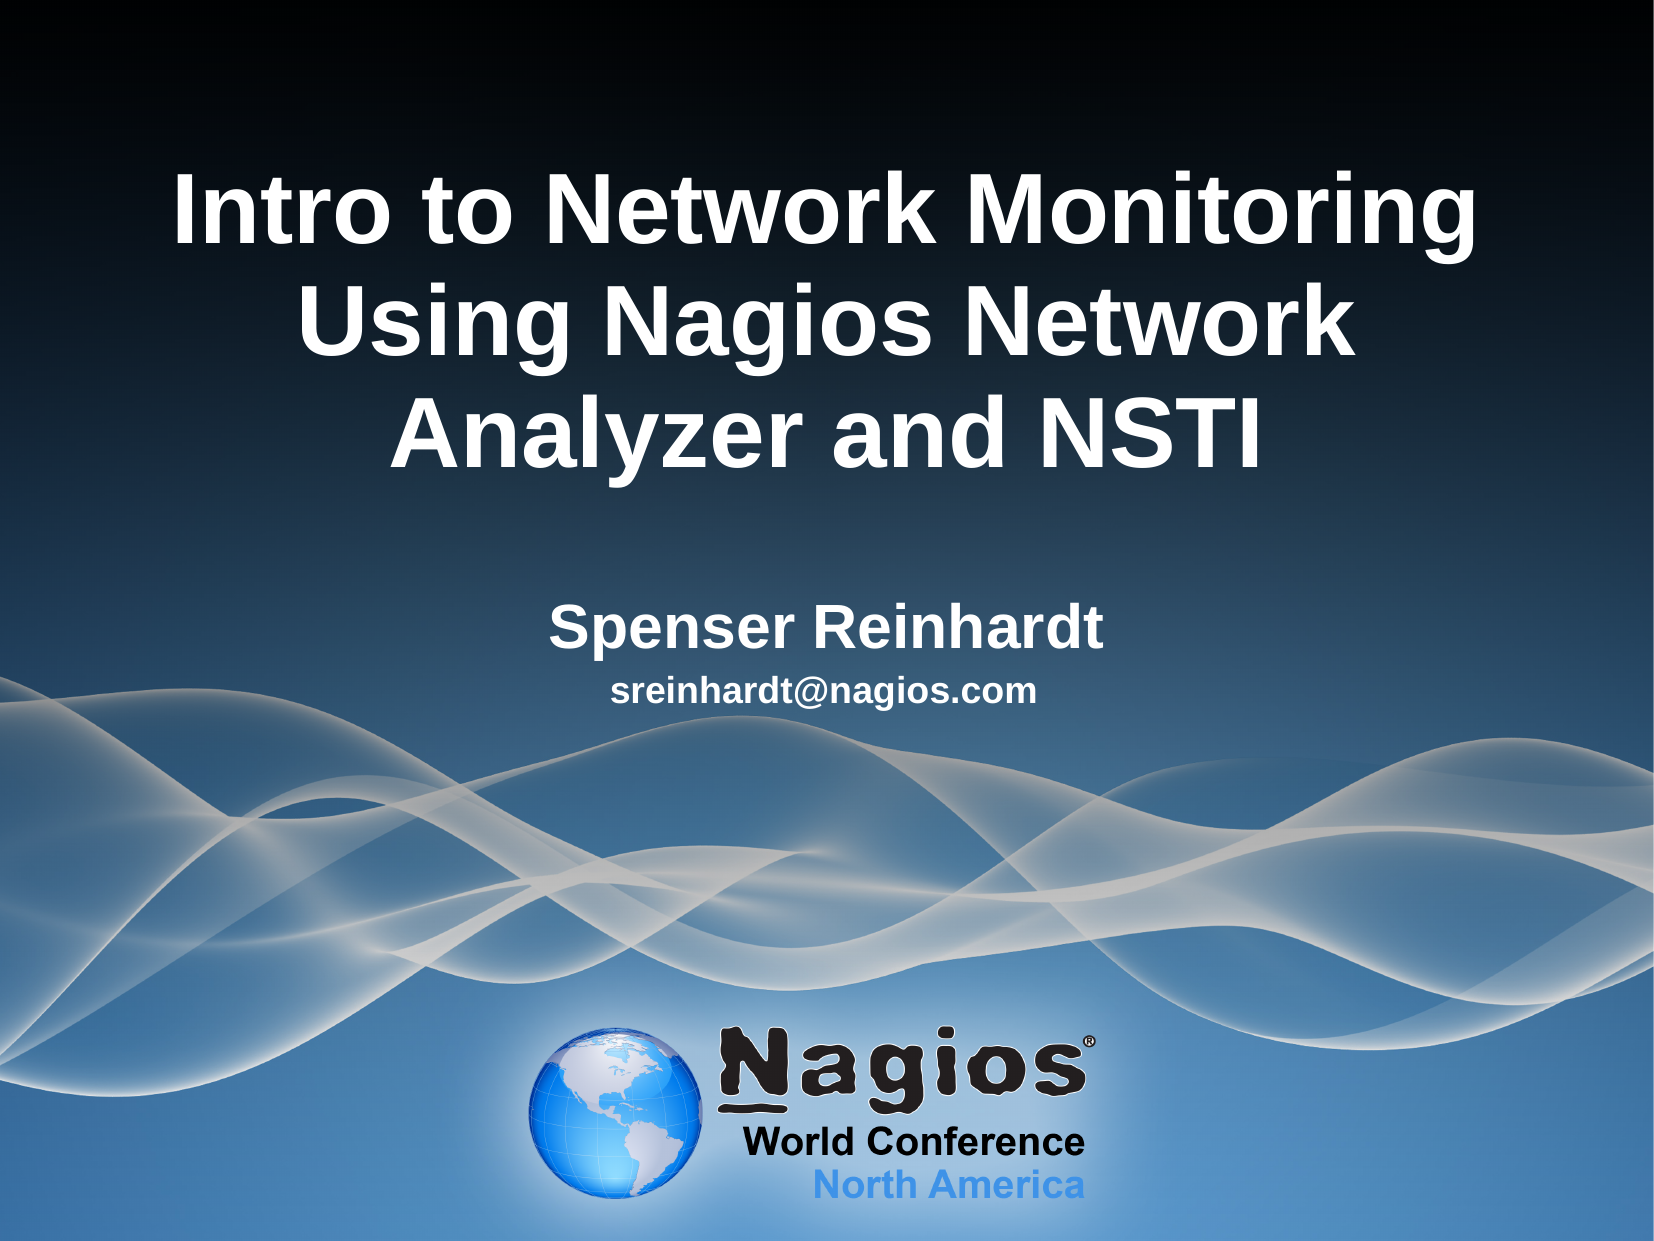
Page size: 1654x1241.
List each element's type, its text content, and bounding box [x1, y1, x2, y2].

picture [0, 671, 1654, 1241]
picture [0, 0, 1654, 584]
text_box Spenser Reinhardt [0, 584, 1654, 671]
text_box Intro to Network Monitoring Using Nagios Network Analyzer and NSTI [76, 146, 1578, 497]
text_box sreinhardt@nagios.com [537, 661, 1111, 720]
